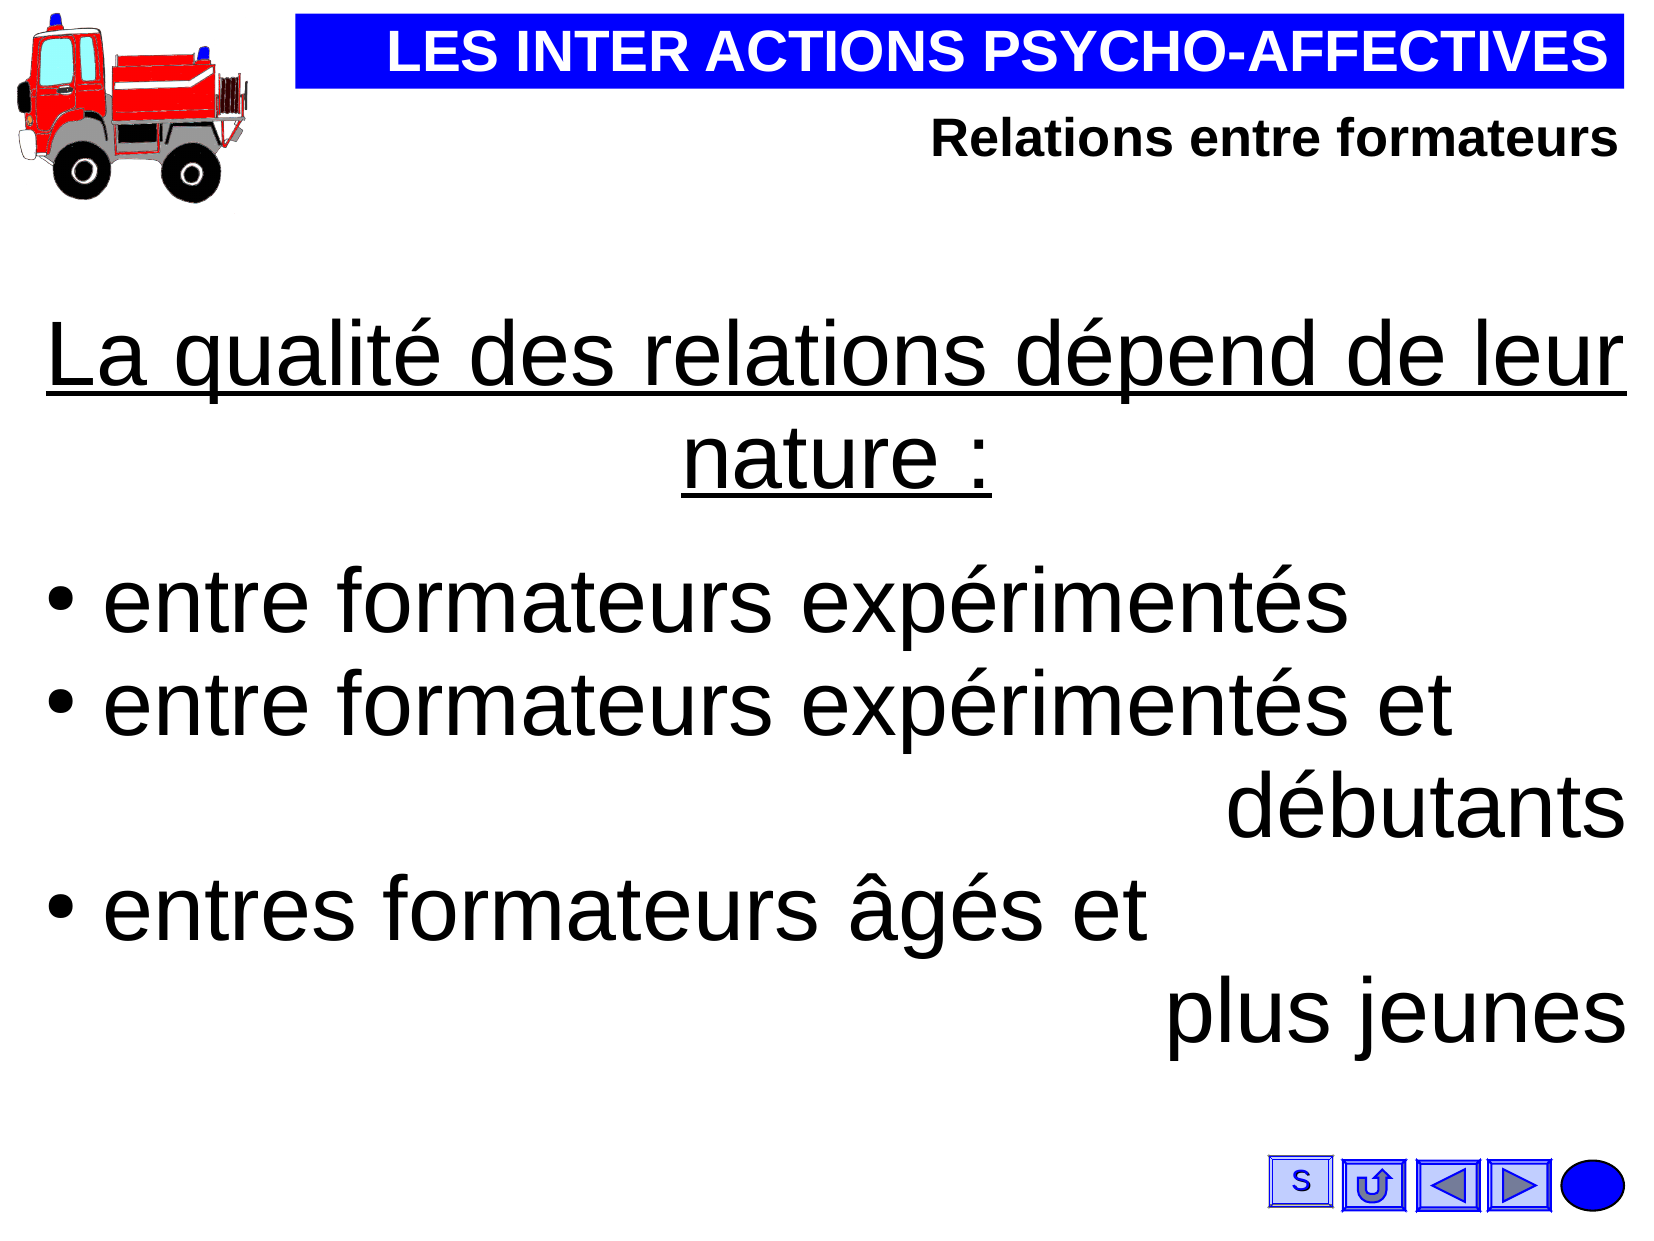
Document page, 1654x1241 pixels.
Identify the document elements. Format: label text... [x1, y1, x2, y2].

text_box LES INTER ACTIONS PSYCHO-AFFECTIVES [295, 13, 1625, 89]
text_box [1561, 1160, 1625, 1211]
picture [8, 8, 257, 216]
text_box La qualité des relations dépend de leur nature : entre formateurs expérimentés entre formateurs expérimentés et débutants entres formateurs âgés et plus jeunes [29, 295, 1644, 1123]
text_box Relations entre formateurs [915, 99, 1637, 176]
